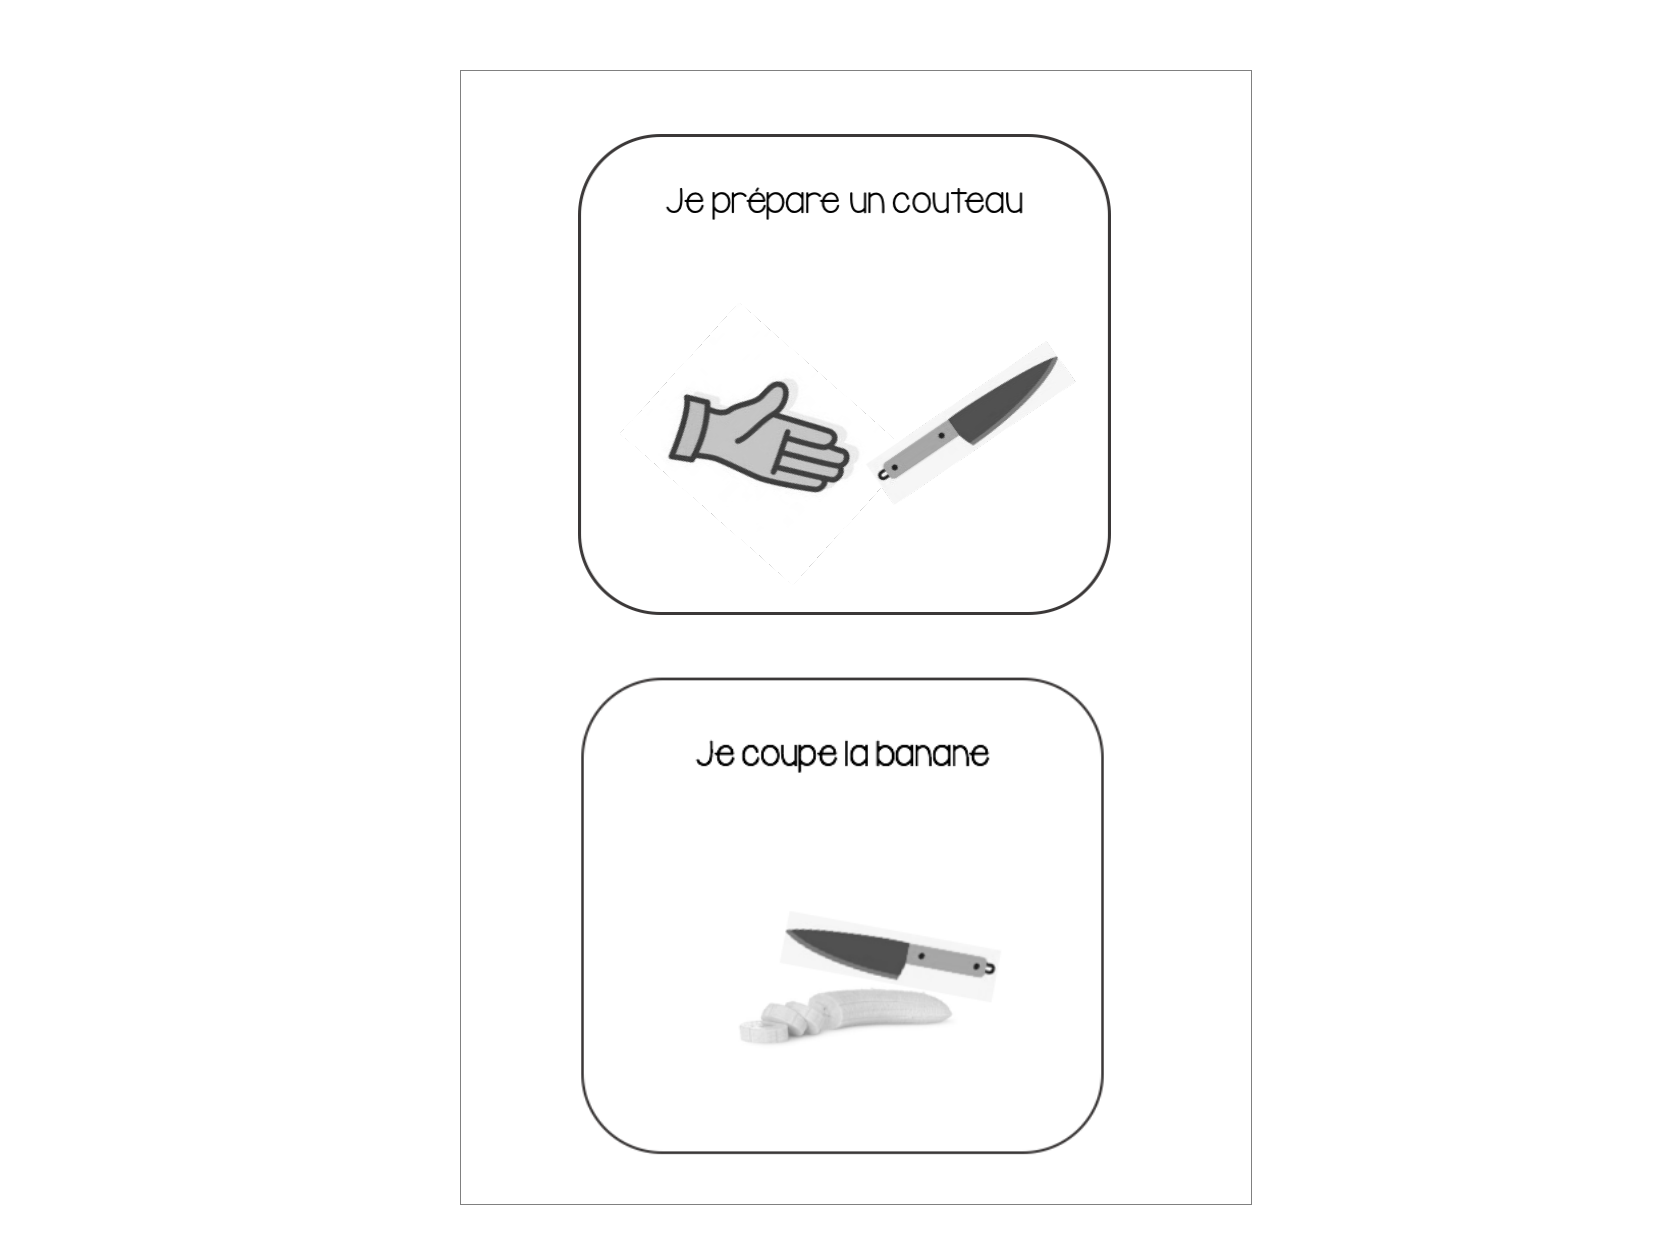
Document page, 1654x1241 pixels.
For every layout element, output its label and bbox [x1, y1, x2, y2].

picture [564, 658, 1120, 1170]
picture [578, 134, 1111, 615]
